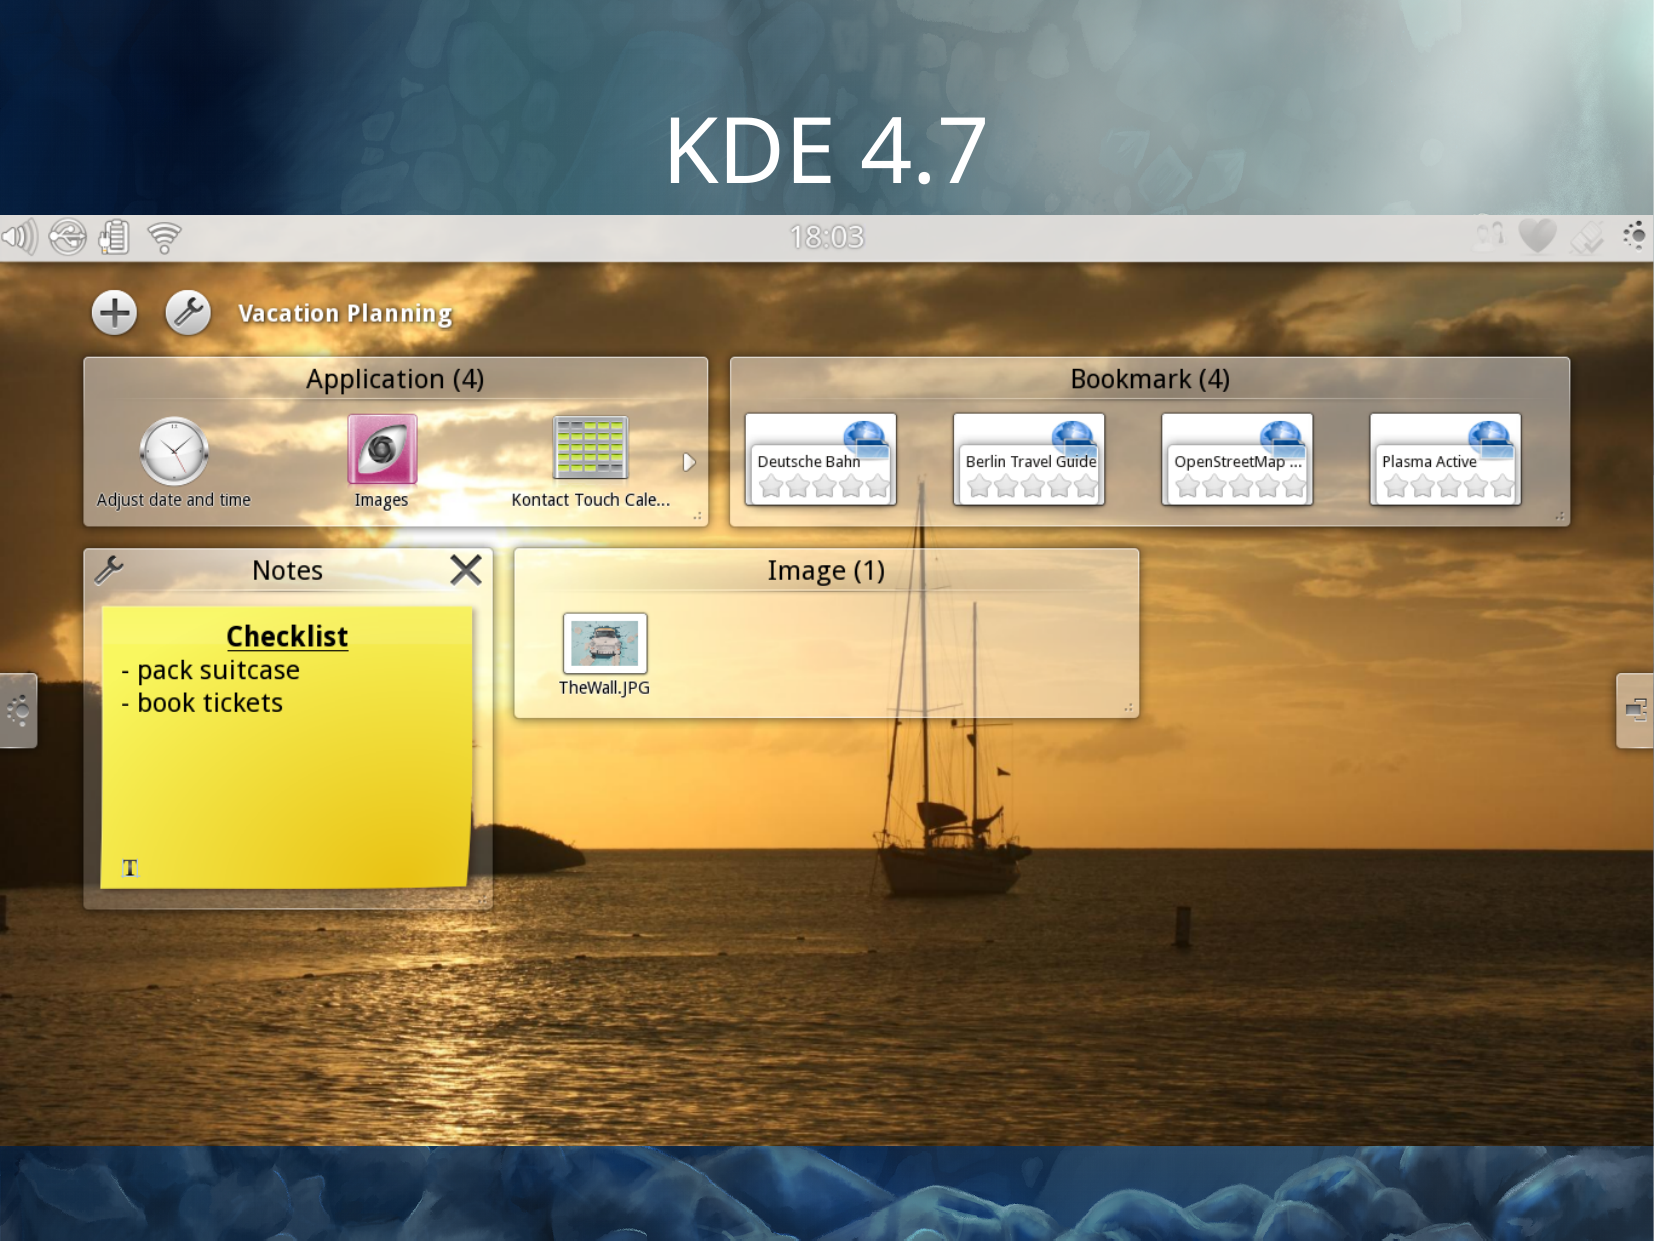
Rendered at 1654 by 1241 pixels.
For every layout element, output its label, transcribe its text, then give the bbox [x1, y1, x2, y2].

title KDE 4.7 [82, 49, 1570, 215]
picture [0, 0, 1654, 1241]
